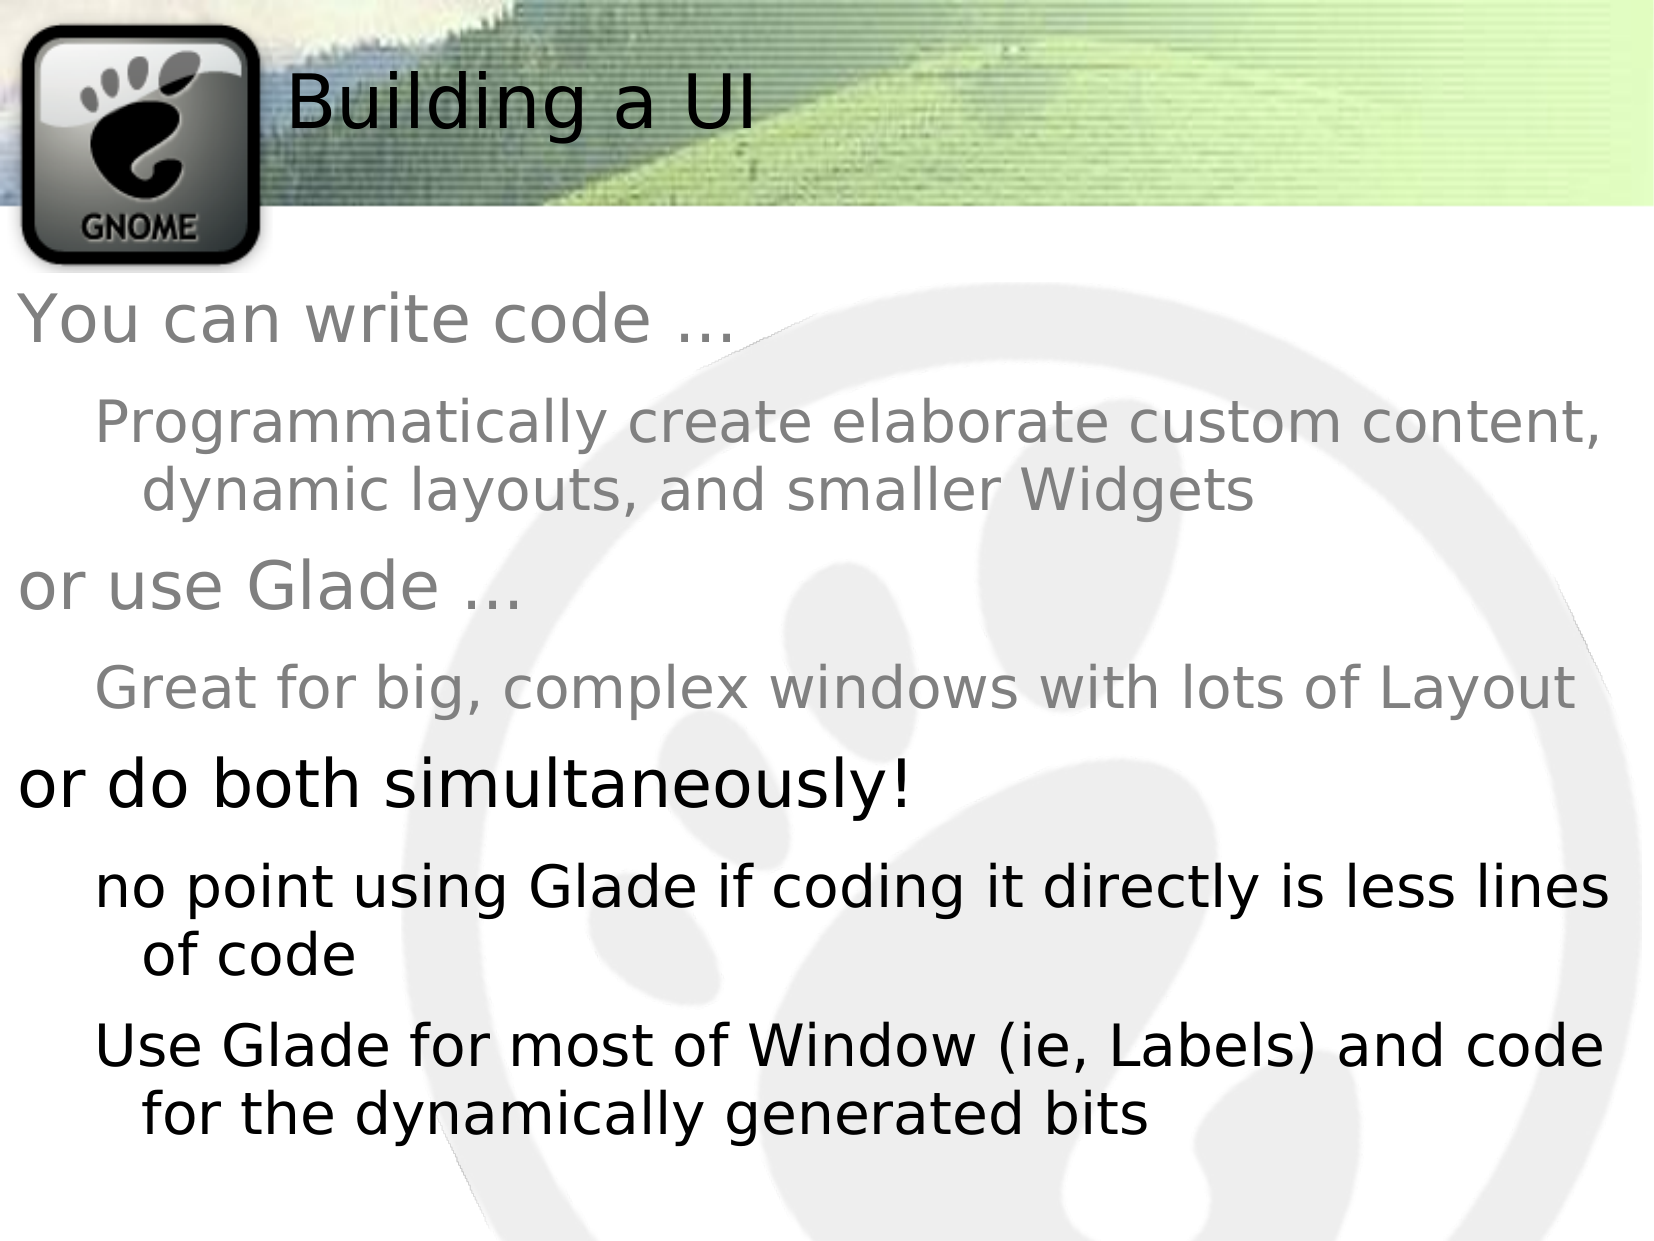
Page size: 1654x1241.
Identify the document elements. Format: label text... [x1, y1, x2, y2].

list You can write code ... Programmatically create elaborate custom content, dynamic layouts, and smaller Widgets or use Glade ... Great for big, complex windows with lots of Layout or do both simultaneously! no point using Glade if coding it directly is less lines of code Use Glade for most of Window (ie, Labels) and code for the dynamically generated bits [0, 280, 1654, 1241]
title Building a UI [0, 0, 1654, 207]
picture [0, 207, 1654, 273]
